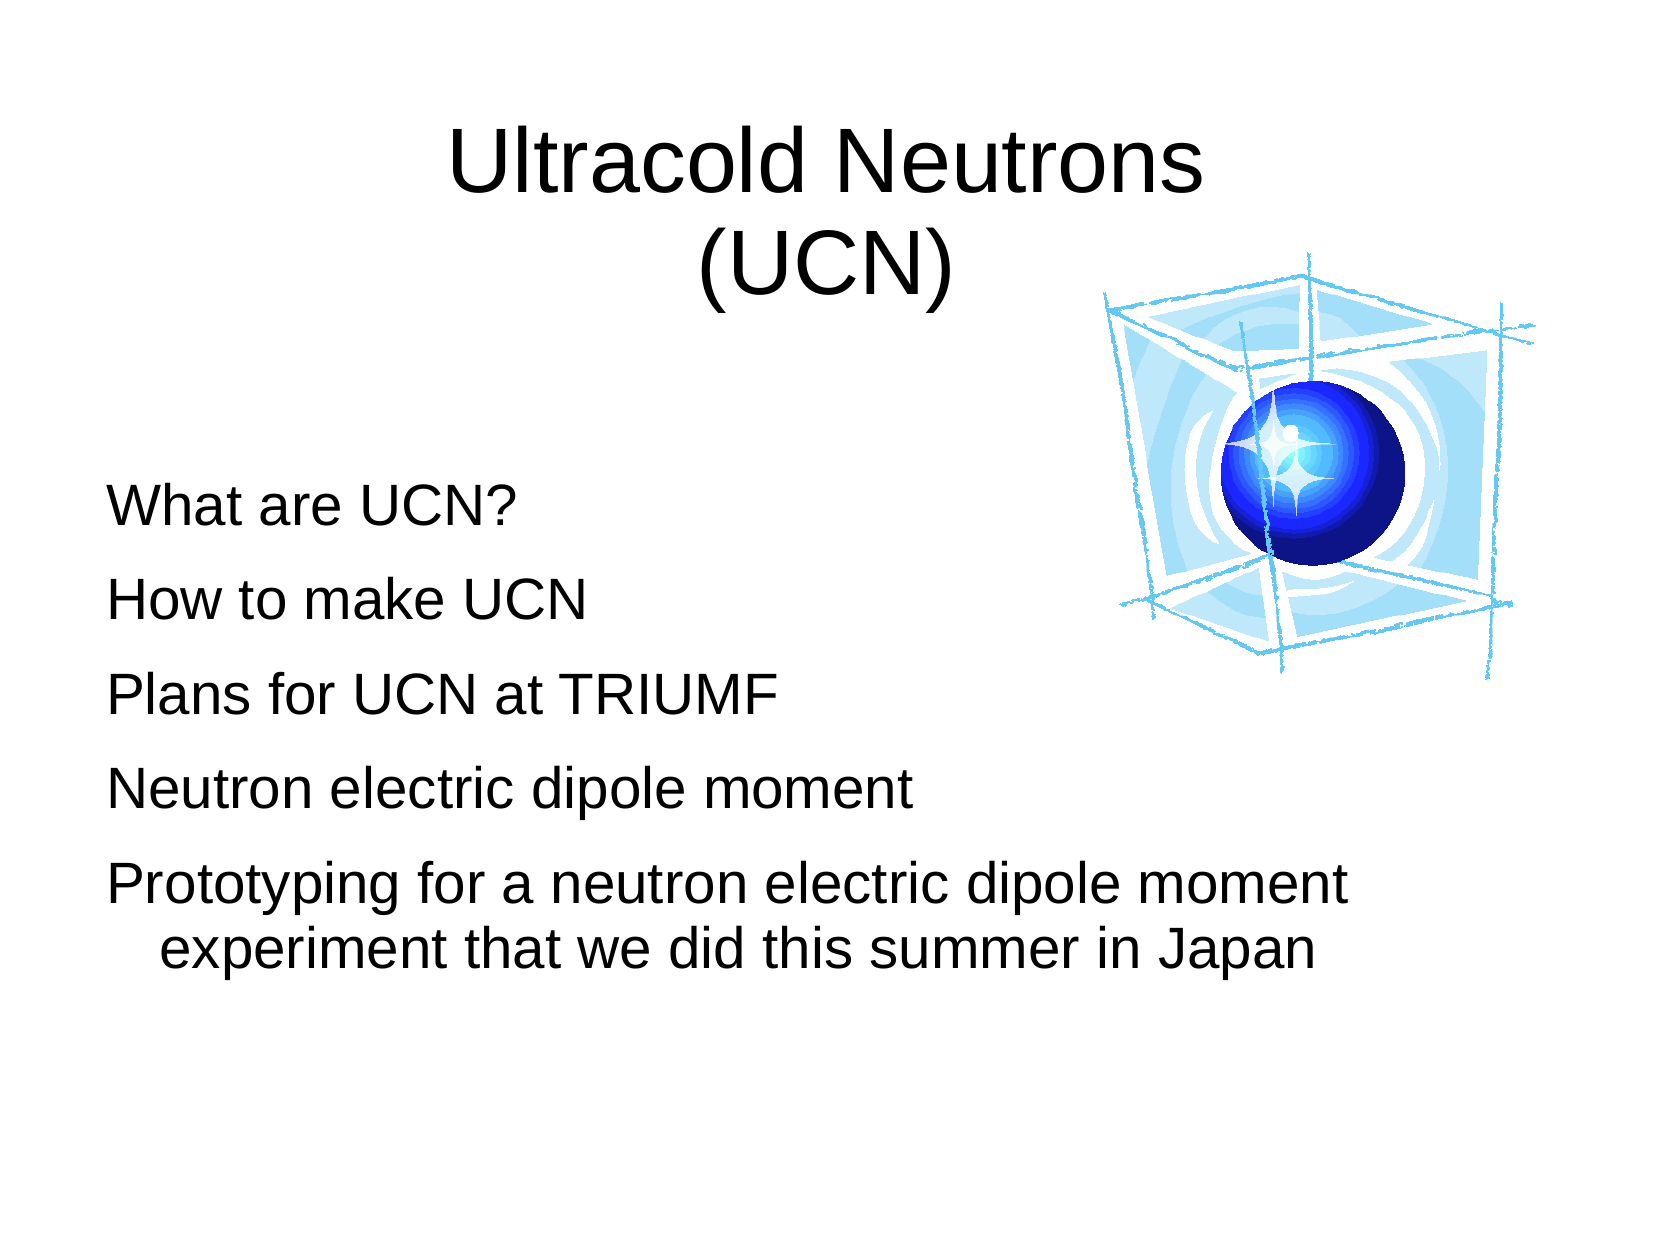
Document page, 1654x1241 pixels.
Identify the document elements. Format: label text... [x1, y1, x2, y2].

picture [1103, 326, 1536, 472]
title Ultracold Neutrons (UCN) [82, 98, 1571, 326]
list What are UCN? How to make UCN Plans for UCN at TRIUMF Neutron electric dipole moment Prototyping for a neutron electric dipole moment experiment that we did this summer in Japan [88, 472, 1577, 1128]
